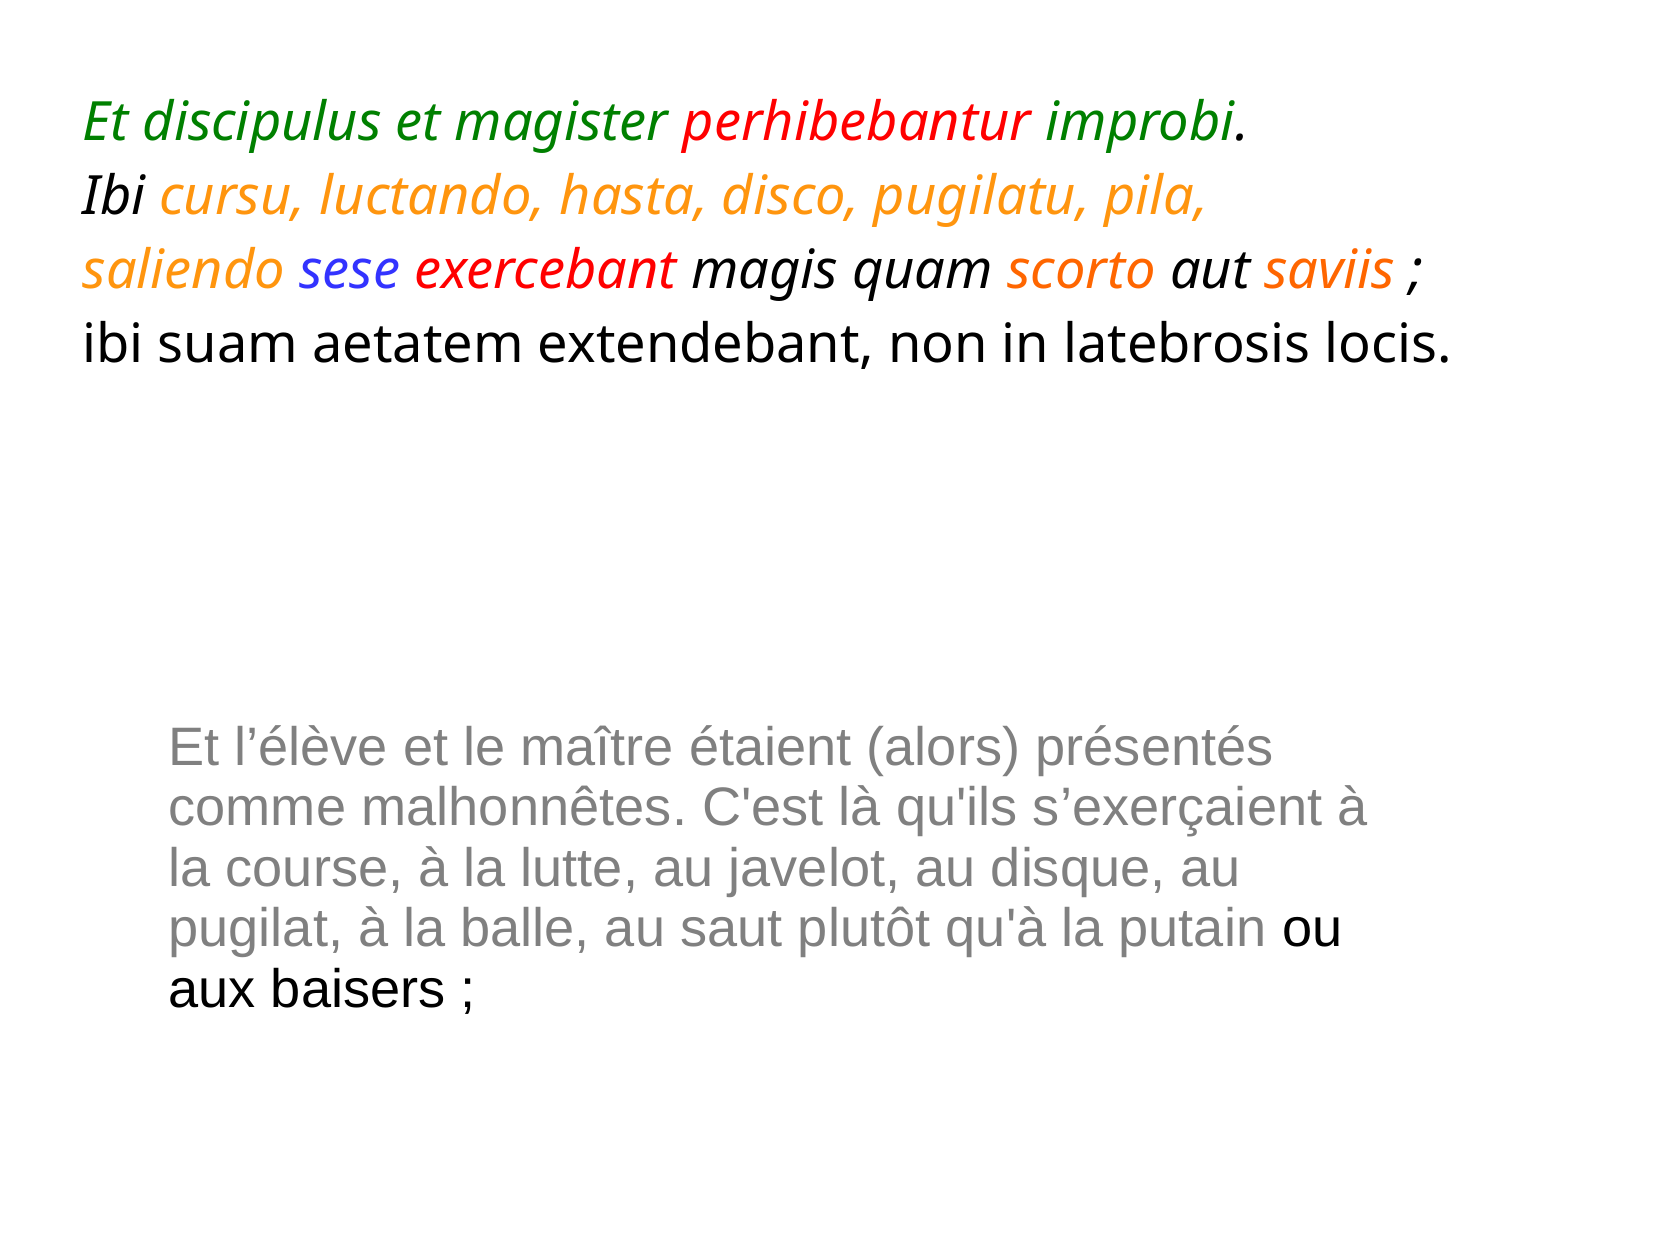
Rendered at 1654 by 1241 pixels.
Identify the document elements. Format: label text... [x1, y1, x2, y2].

list Et discipulus et magister perhibebantur improbi. Ibi cursu, luctando, hasta, disco, pugilatu, pila, saliendo sese exercebant magis quam scorto aut saviis ; ibi suam aetatem extendebant, non in latebrosis locis. [82, 82, 1571, 1109]
text_box Et l’élève et le maître étaient (alors) présentés comme malhonnêtes. C'est là qu'ils s’exerçaient à la course, à la lutte, au javelot, au disque, au pugilat, à la balle, au saut plutôt qu'à la putain ou aux baisers ; [153, 708, 1406, 1027]
